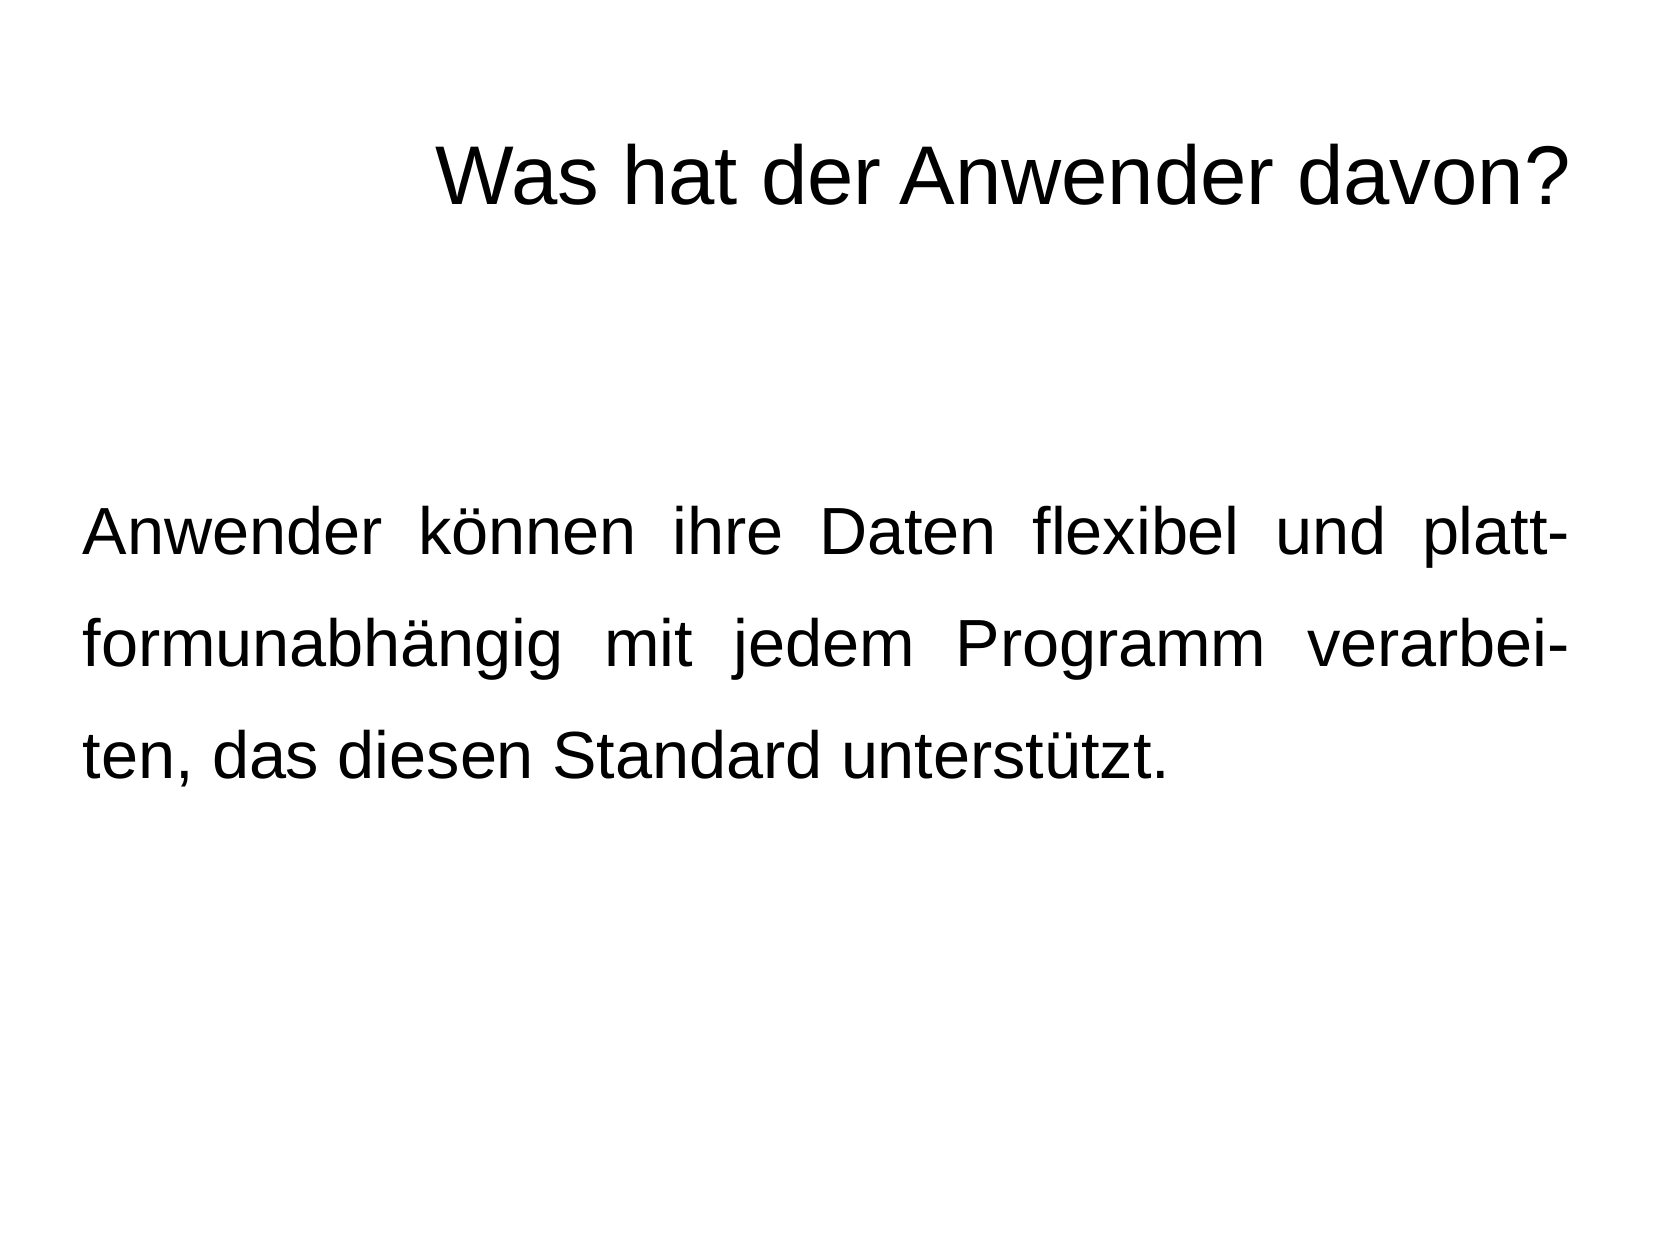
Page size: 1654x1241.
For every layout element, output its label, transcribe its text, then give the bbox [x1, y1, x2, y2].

subtitle Anwender können ihre Daten flexibel und platt-formunabhängig mit jedem Programm verarbei-ten, das diesen Standard unterstützt. [82, 297, 1571, 1102]
title Was hat der Anwender davon? [82, 56, 1571, 250]
